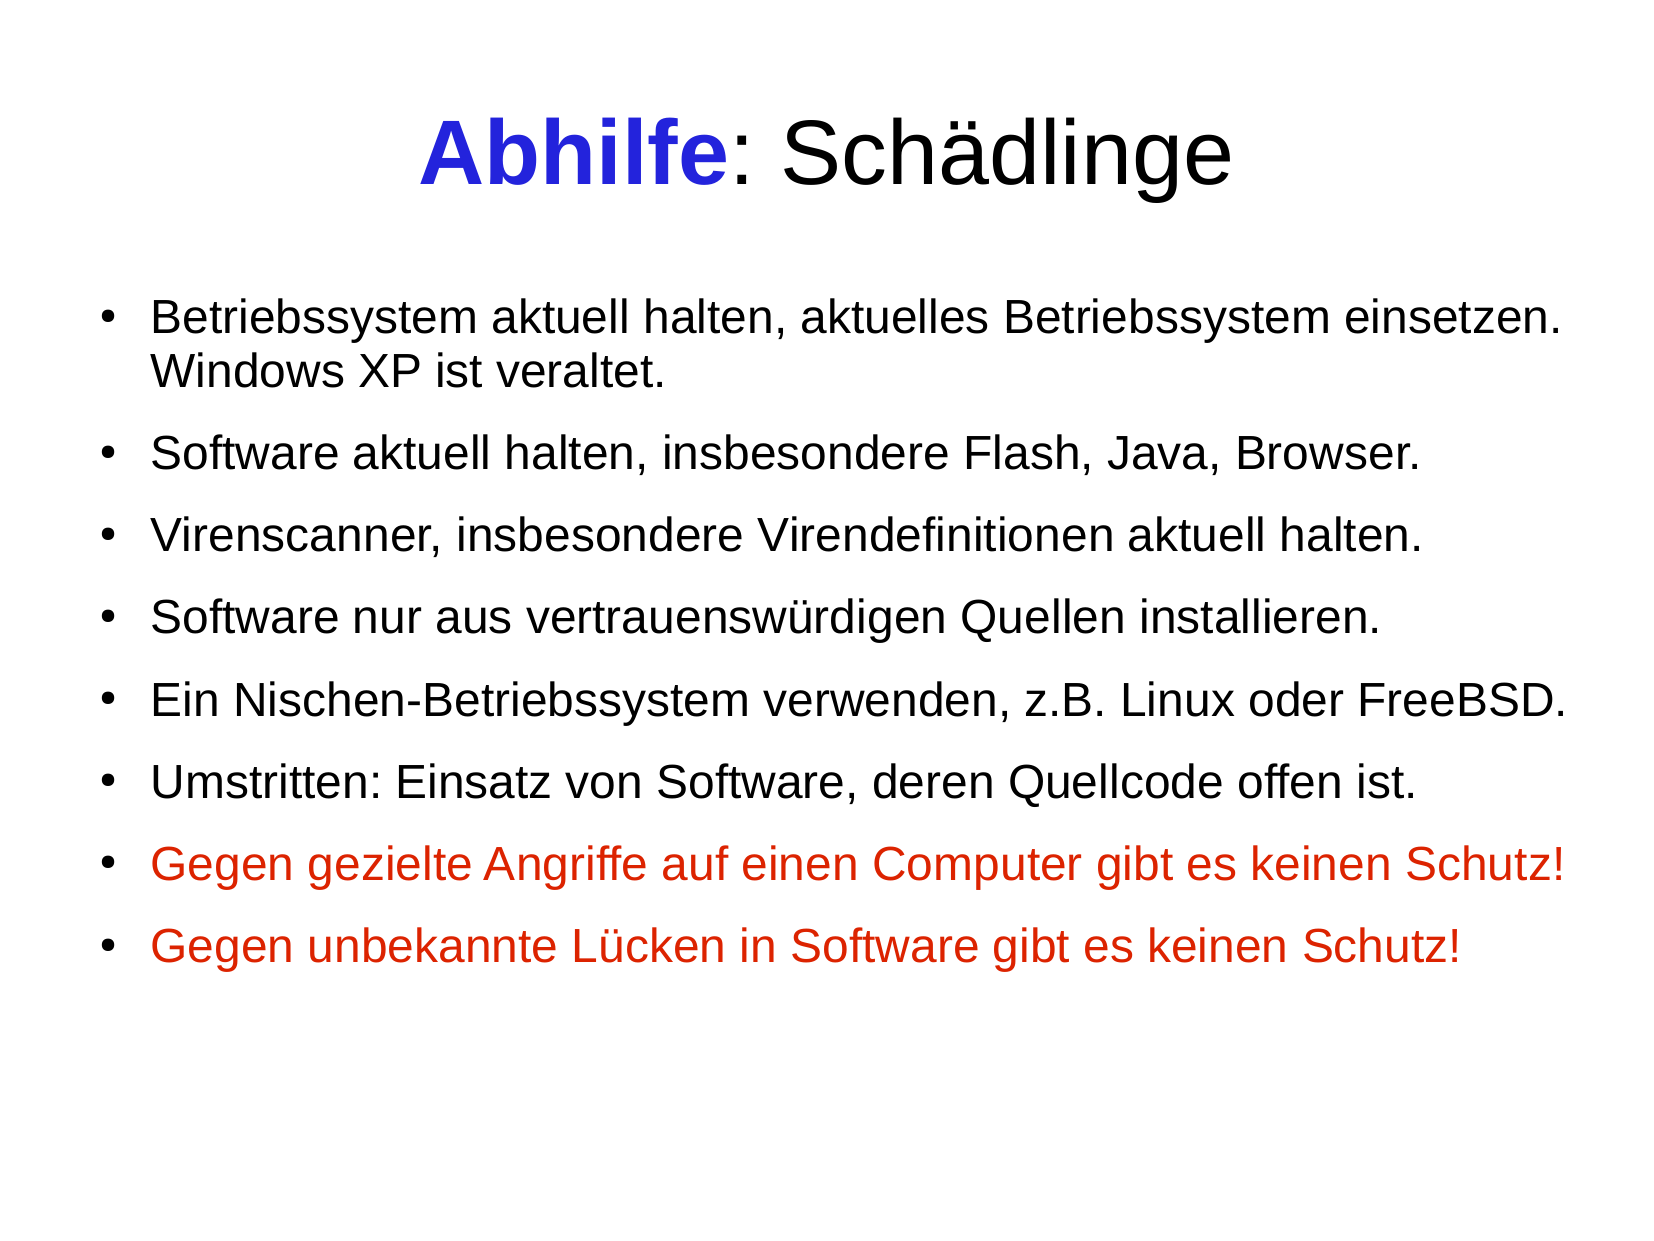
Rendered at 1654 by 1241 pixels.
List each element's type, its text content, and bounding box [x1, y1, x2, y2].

title Abhilfe: Schädlinge [82, 49, 1571, 257]
list Betriebssystem aktuell halten, aktuelles Betriebssystem einsetzen. Windows XP ist veraltet. Software aktuell halten, insbesondere Flash, Java, Browser. Virenscanner, insbesondere Virendefinitionen aktuell halten. Software nur aus vertrauenswürdigen Quellen installieren. Ein Nischen-Betriebssystem verwenden, z.B. Linux oder FreeBSD. Umstritten: Einsatz von Software, deren Quellcode offen ist. Gegen gezielte Angriffe auf einen Computer gibt es keinen Schutz! Gegen unbekannte Lücken in Software gibt es keinen Schutz! [82, 290, 1571, 1010]
